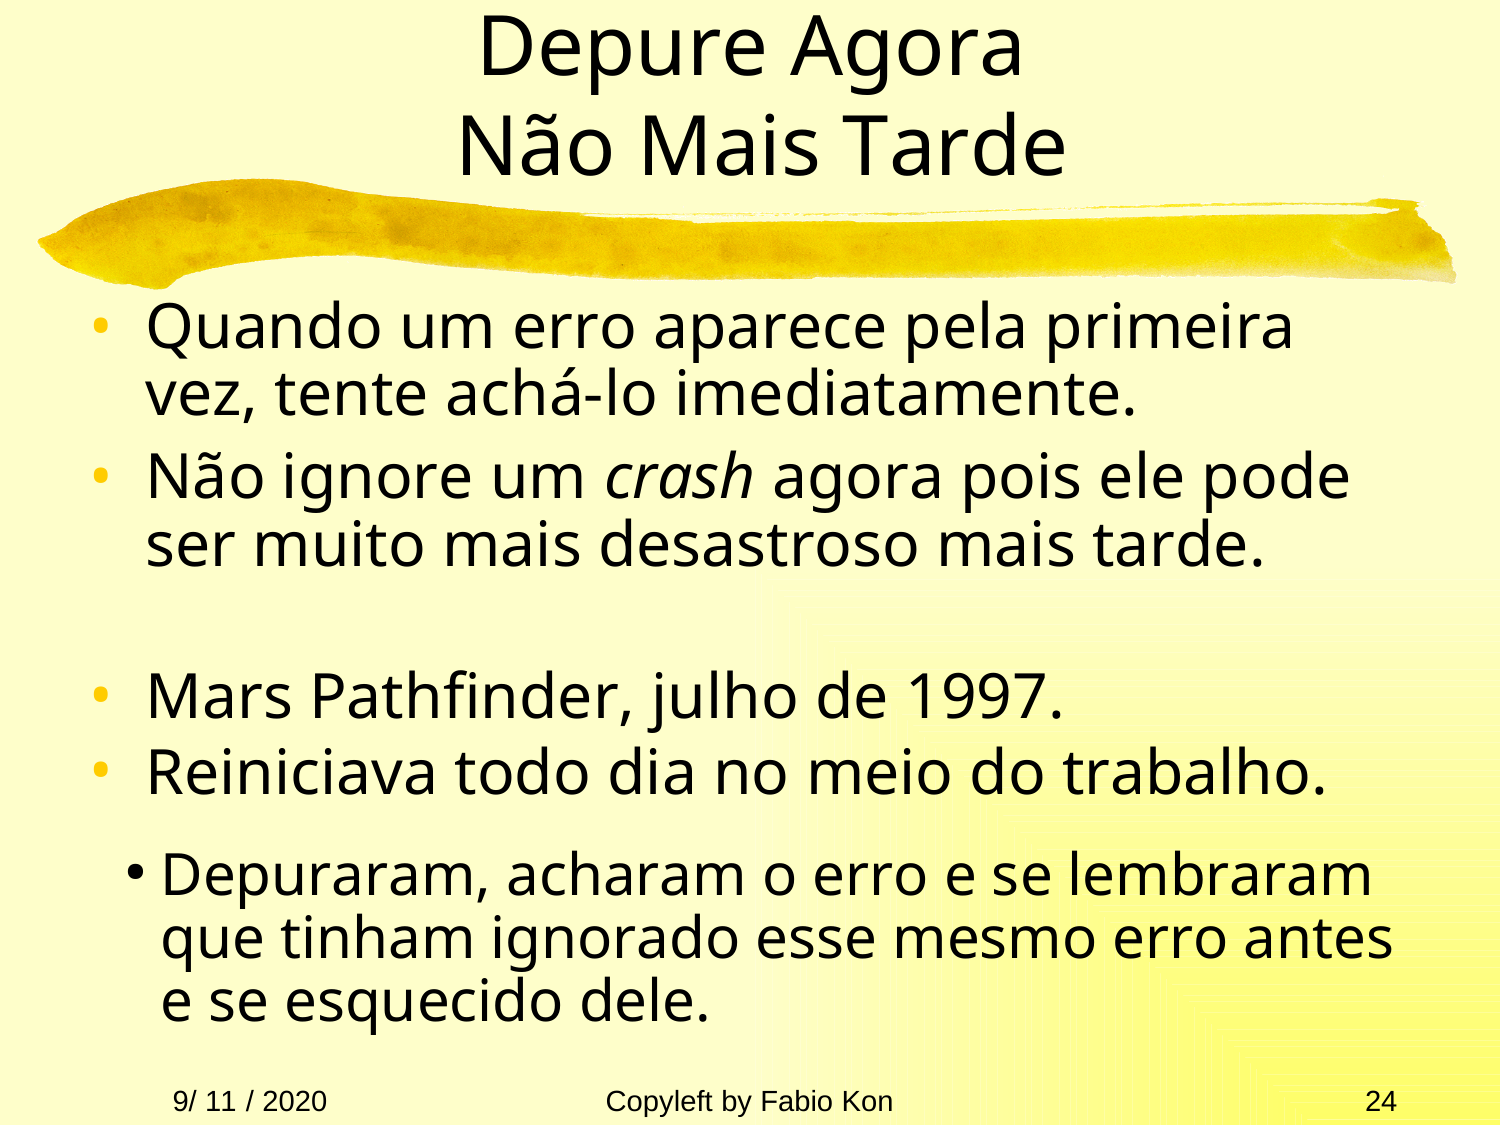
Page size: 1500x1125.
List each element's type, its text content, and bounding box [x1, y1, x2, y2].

title Depure Agora Não Mais Tarde [125, 0, 1401, 200]
list Quando um erro aparece pela primeira vez, tente achá-lo imediatamente. Não ignore um crash agora pois ele pode ser muito mais desastroso mais tarde. Mars Pathfinder, julho de 1997. Reiniciava todo dia no meio do trabalho. [74, 286, 1417, 837]
picture [24, 174, 1463, 297]
text_box Depuraram, acharam o erro e se lembraram que tinham ignorado esse mesmo erro antes e se esquecido dele. [74, 837, 1417, 1038]
